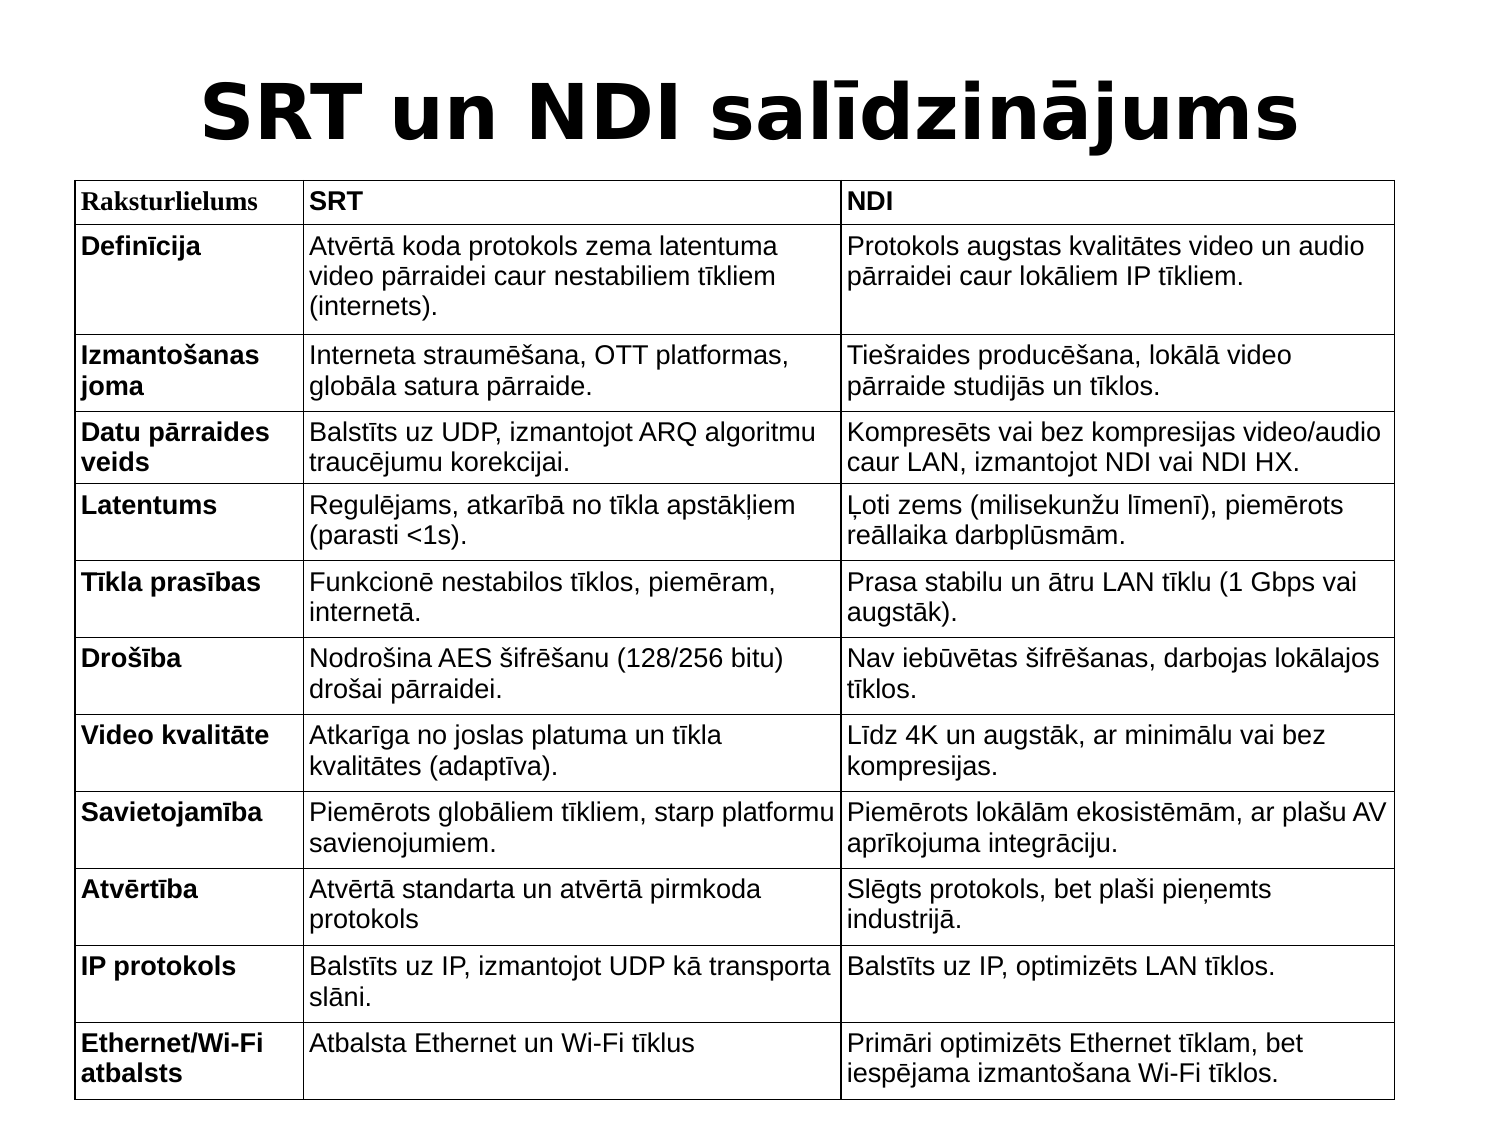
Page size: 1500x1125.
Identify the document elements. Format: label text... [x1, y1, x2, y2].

table_cell Atvērtā standarta un atvērtā pirmkoda protokols [304, 869, 840, 945]
table_cell Nav iebūvētas šifrēšanas, darbojas lokālajos tīklos. [842, 638, 1394, 714]
table_cell IP protokols [76, 946, 303, 1022]
table_cell Latentums [76, 484, 303, 560]
table_cell Funkcionē nestabilos tīklos, piemēram, internetā. [304, 561, 840, 637]
table_cell Datu pārraides veids [76, 412, 303, 483]
table_header Raksturlielums [76, 181, 303, 224]
table_cell Drošība [76, 638, 303, 714]
table_cell Interneta straumēšana, OTT platformas, globāla satura pārraide. [304, 335, 840, 411]
table_cell Izmantošanas joma [76, 335, 303, 411]
table_cell Primāri optimizēts Ethernet tīklam, bet iespējama izmantošana Wi-Fi tīklos. [842, 1023, 1394, 1099]
title SRT un NDI salīdzinājums [75, 67, 1425, 158]
table_cell Prasa stabilu un ātru LAN tīklu (1 Gbps vai augstāk). [842, 561, 1394, 637]
table_cell Piemērots lokālām ekosistēmām, ar plašu AV aprīkojuma integrāciju. [842, 792, 1394, 868]
table_cell Balstīts uz IP, optimizēts LAN tīklos. [842, 946, 1394, 1022]
table_cell Piemērots globāliem tīkliem, starp platformu savienojumiem. [304, 792, 840, 868]
table_cell Atvērtā koda protokols zema latentuma video pārraidei caur nestabiliem tīkliem (internets). [304, 225, 840, 334]
table_cell Atvērtība [76, 869, 303, 945]
table_cell Savietojamība [76, 792, 303, 868]
table_cell Līdz 4K un augstāk, ar minimālu vai bez kompresijas. [842, 715, 1394, 791]
table_cell Protokols augstas kvalitātes video un audio pārraidei caur lokāliem IP tīkliem. [842, 225, 1394, 334]
table_cell Kompresēts vai bez kompresijas video/audio caur LAN, izmantojot NDI vai NDI HX. [842, 412, 1394, 483]
table_cell Video kvalitāte [76, 715, 303, 791]
table_cell Atbalsta Ethernet un Wi-Fi tīklus [304, 1023, 840, 1099]
table_cell Balstīts uz IP, izmantojot UDP kā transporta slāni. [304, 946, 840, 1022]
table_cell Ethernet/Wi-Fi atbalsts [76, 1023, 303, 1099]
table_cell Slēgts protokols, bet plaši pieņemts industrijā. [842, 869, 1394, 945]
table_header NDI [842, 181, 1394, 224]
table_cell Tiešraides producēšana, lokālā video pārraide studijās un tīklos. [842, 335, 1394, 411]
table_cell Definīcija [76, 225, 303, 334]
table_cell Balstīts uz UDP, izmantojot ARQ algoritmu traucējumu korekcijai. [304, 412, 840, 483]
table_cell Atkarīga no joslas platuma un tīkla kvalitātes (adaptīva). [304, 715, 840, 791]
table_cell Tīkla prasības [76, 561, 303, 637]
table_header SRT [304, 181, 840, 224]
table_cell Regulējams, atkarībā no tīkla apstākļiem (parasti <1s). [304, 484, 840, 560]
table_cell Nodrošina AES šifrēšanu (128/256 bitu) drošai pārraidei. [304, 638, 840, 714]
table_cell Ļoti zems (milisekunžu līmenī), piemērots reāllaika darbplūsmām. [842, 484, 1394, 560]
